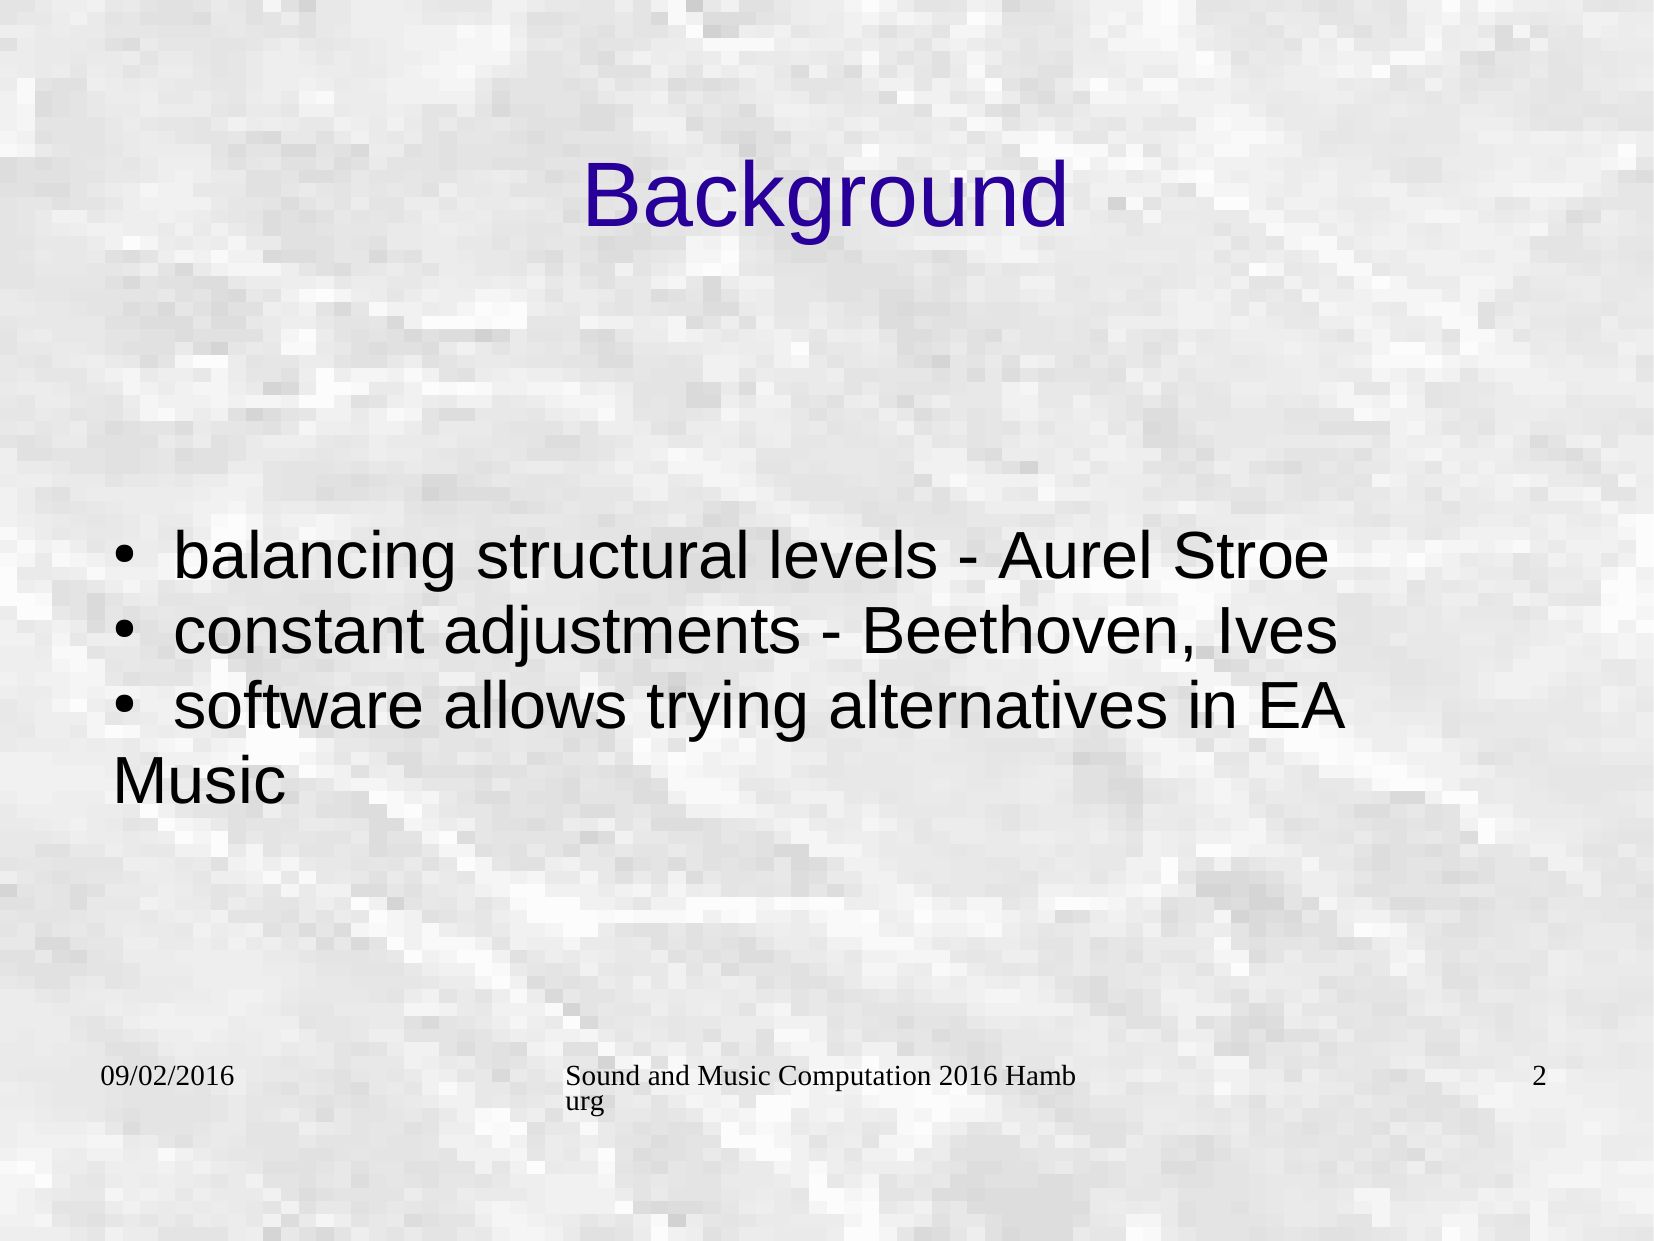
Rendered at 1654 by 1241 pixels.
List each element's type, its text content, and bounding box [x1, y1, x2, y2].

title Background [118, 90, 1536, 296]
picture [0, 0, 1654, 1241]
subtitle balancing structural levels - Aurel Stroe constant adjustments - Beethoven, Ives software allows trying alternatives in EA Music [112, 296, 1538, 1040]
